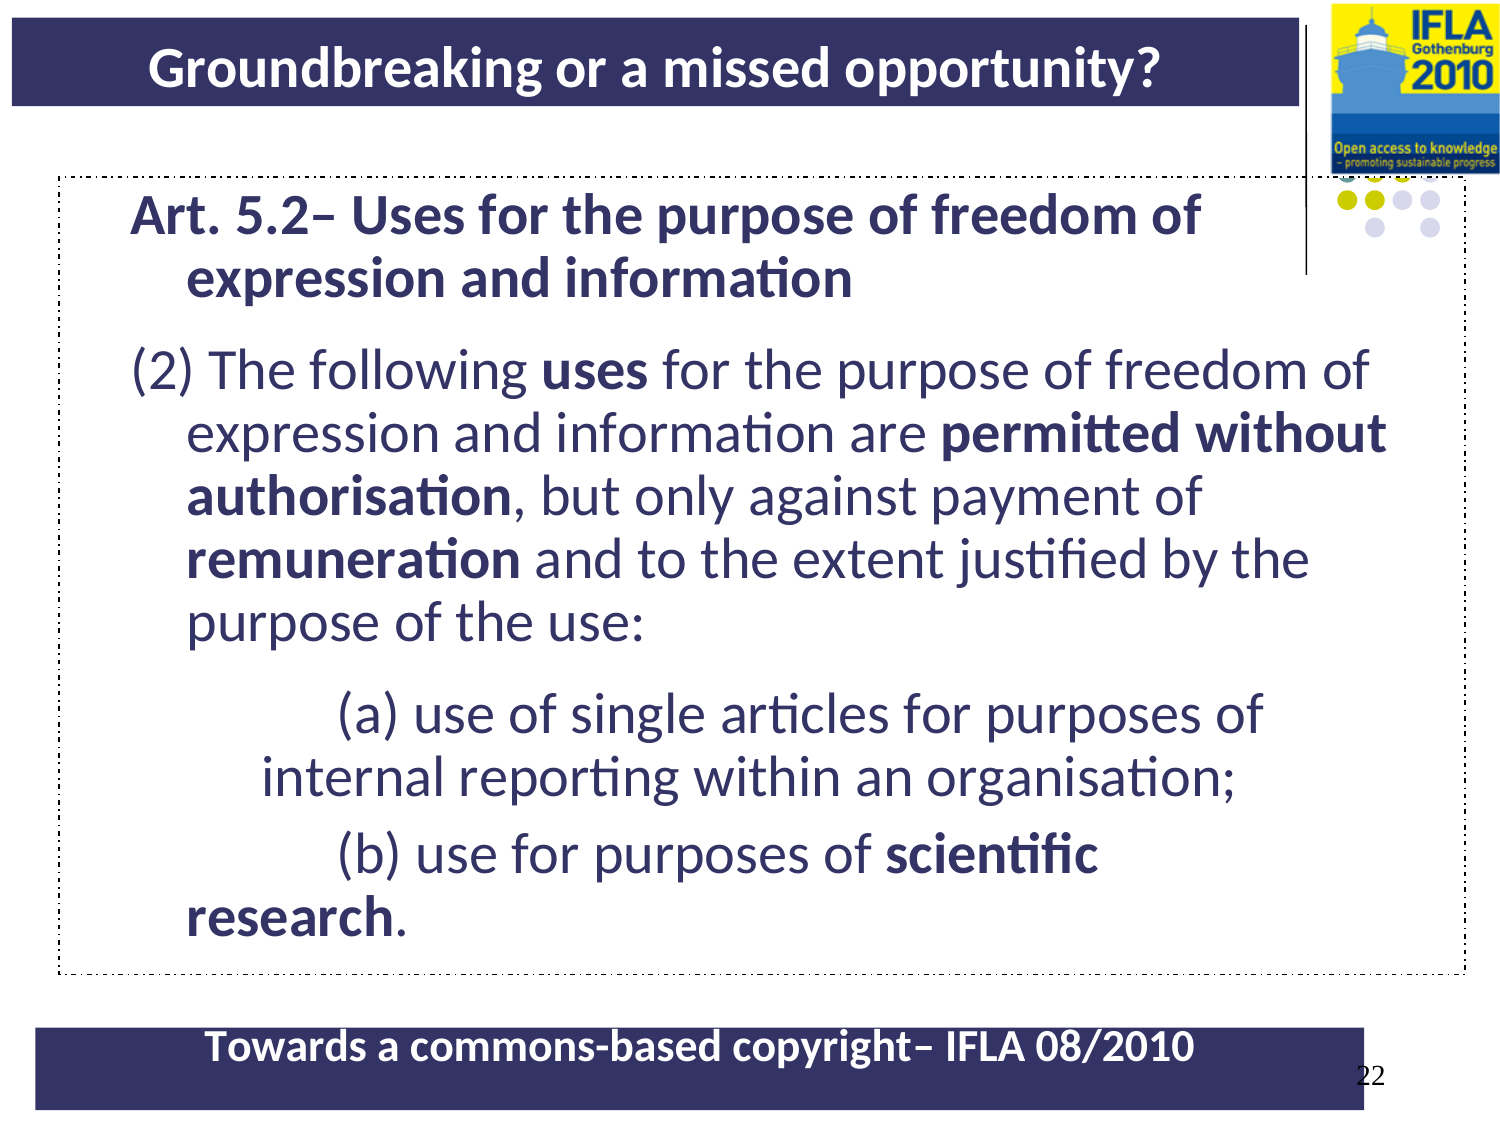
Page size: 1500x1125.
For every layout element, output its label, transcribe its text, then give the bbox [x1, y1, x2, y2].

text_box [1356, 1026, 1459, 1105]
list Art. 5.2– Uses for the purpose of freedom of expression and information (2) The following uses for the purpose of freedom of expression and information are permitted without authorisation, but only against payment of remuneration and to the extent justified by the purpose of the use: (a) use of single articles for purposes of internal reporting within an organisation; (b) use for purposes of scientific research. [59, 177, 1465, 975]
title Groundbreaking or a missed opportunity? [11, 17, 1300, 107]
